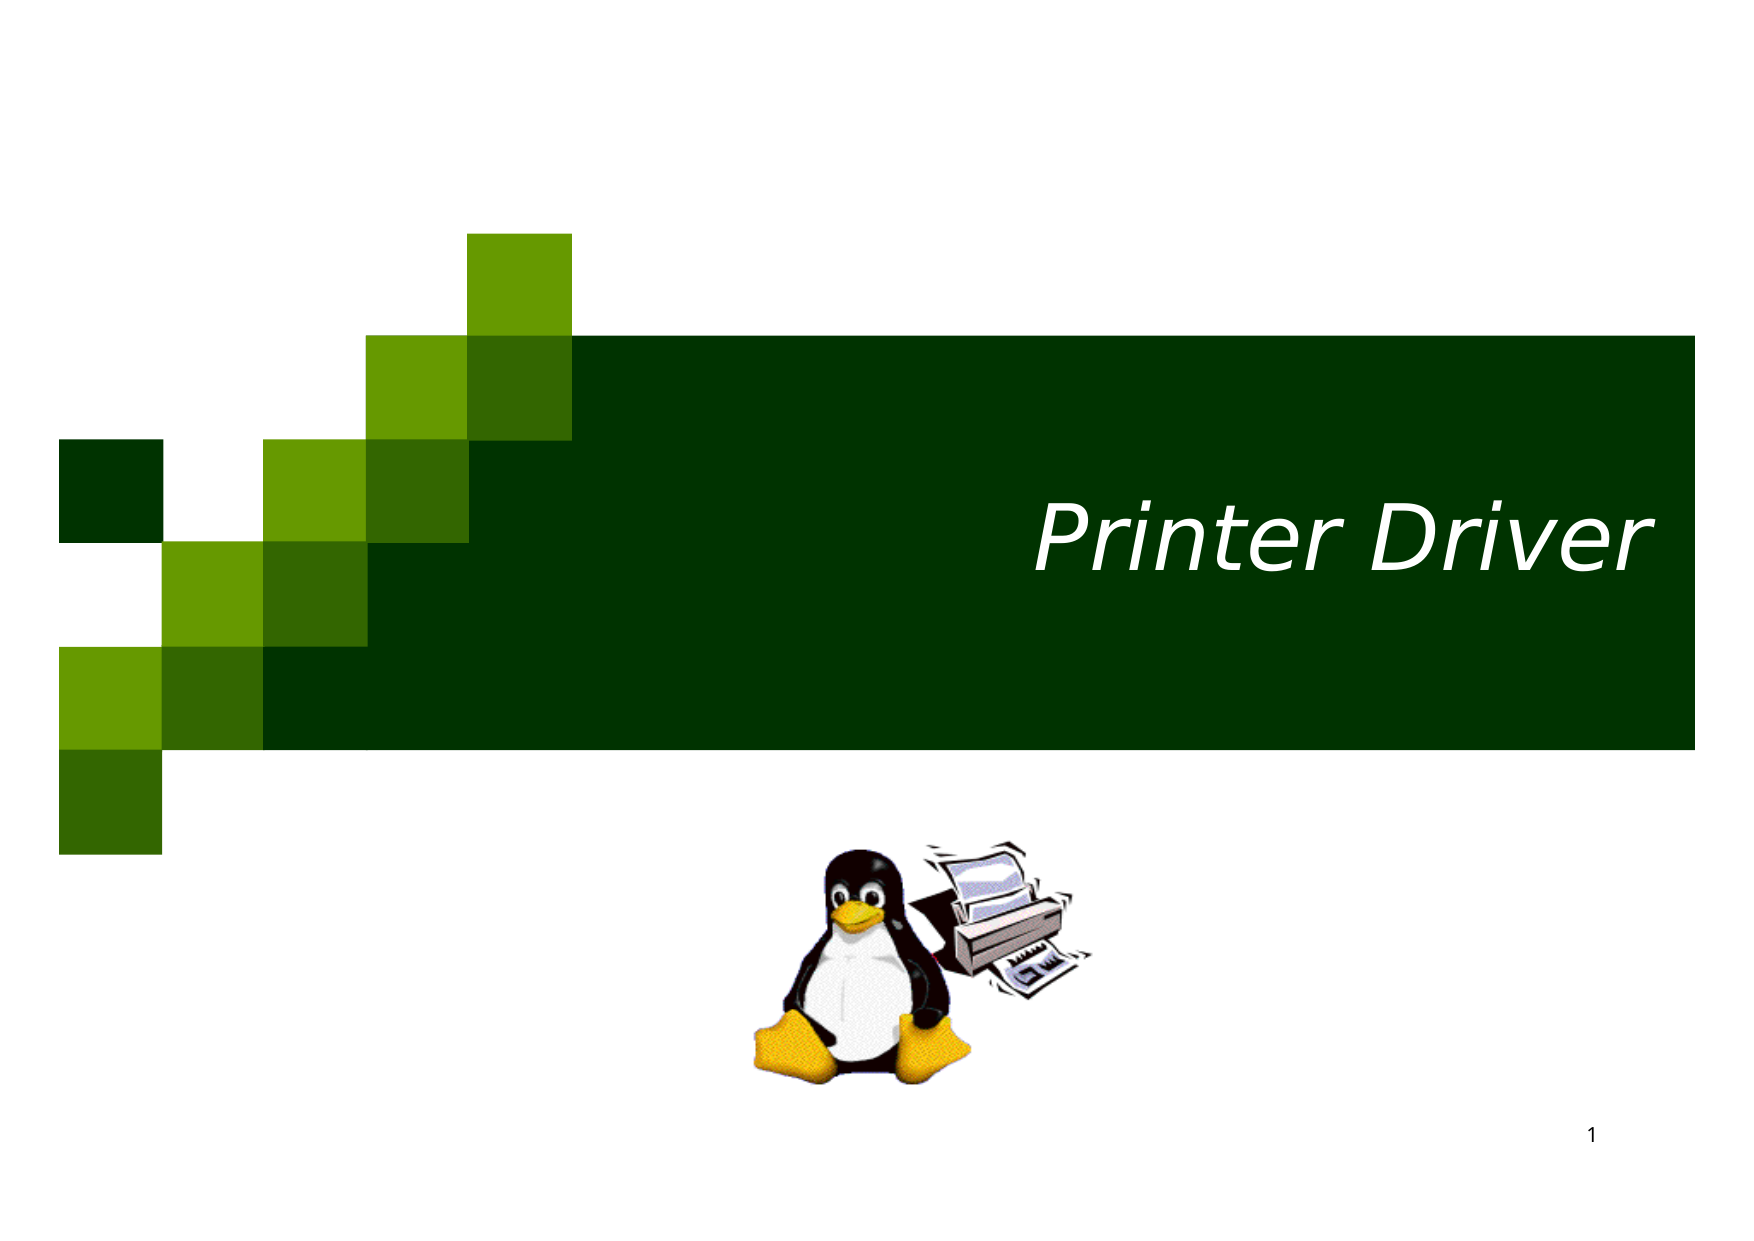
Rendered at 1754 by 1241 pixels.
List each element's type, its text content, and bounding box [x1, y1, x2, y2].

picture [732, 814, 1115, 1105]
title Printer Driver [590, 358, 1668, 720]
